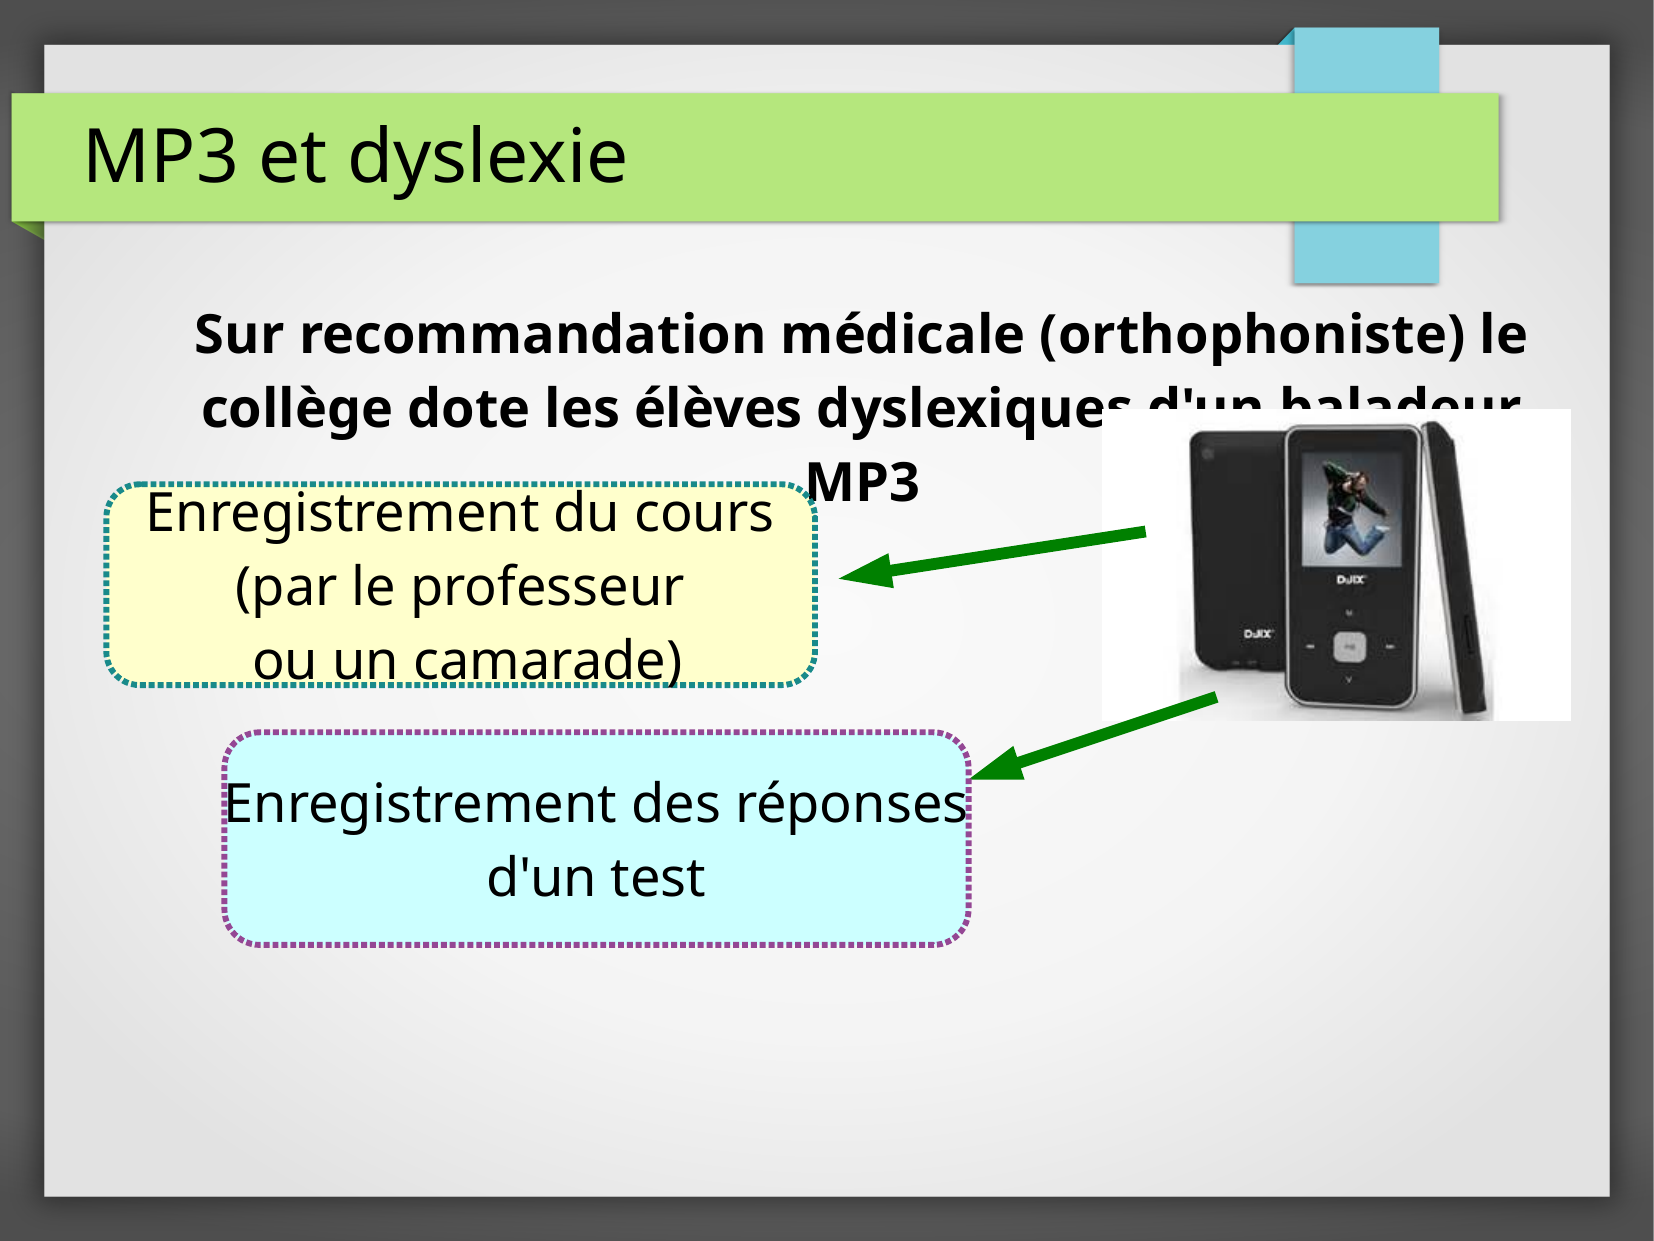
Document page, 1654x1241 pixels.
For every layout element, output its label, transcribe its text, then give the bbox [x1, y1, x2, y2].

title MP3 et dyslexie [82, 94, 1264, 213]
text_box Enregistrement des réponses d'un test [224, 732, 969, 945]
text_box Enregistrement du cours (par le professeur ou un camarade) [106, 484, 816, 686]
list Sur recommandation médicale (orthophoniste) le collège dote les élèves dyslexiques d'un baladeur MP3 [82, 295, 1571, 1015]
picture [0, 0, 1654, 1241]
